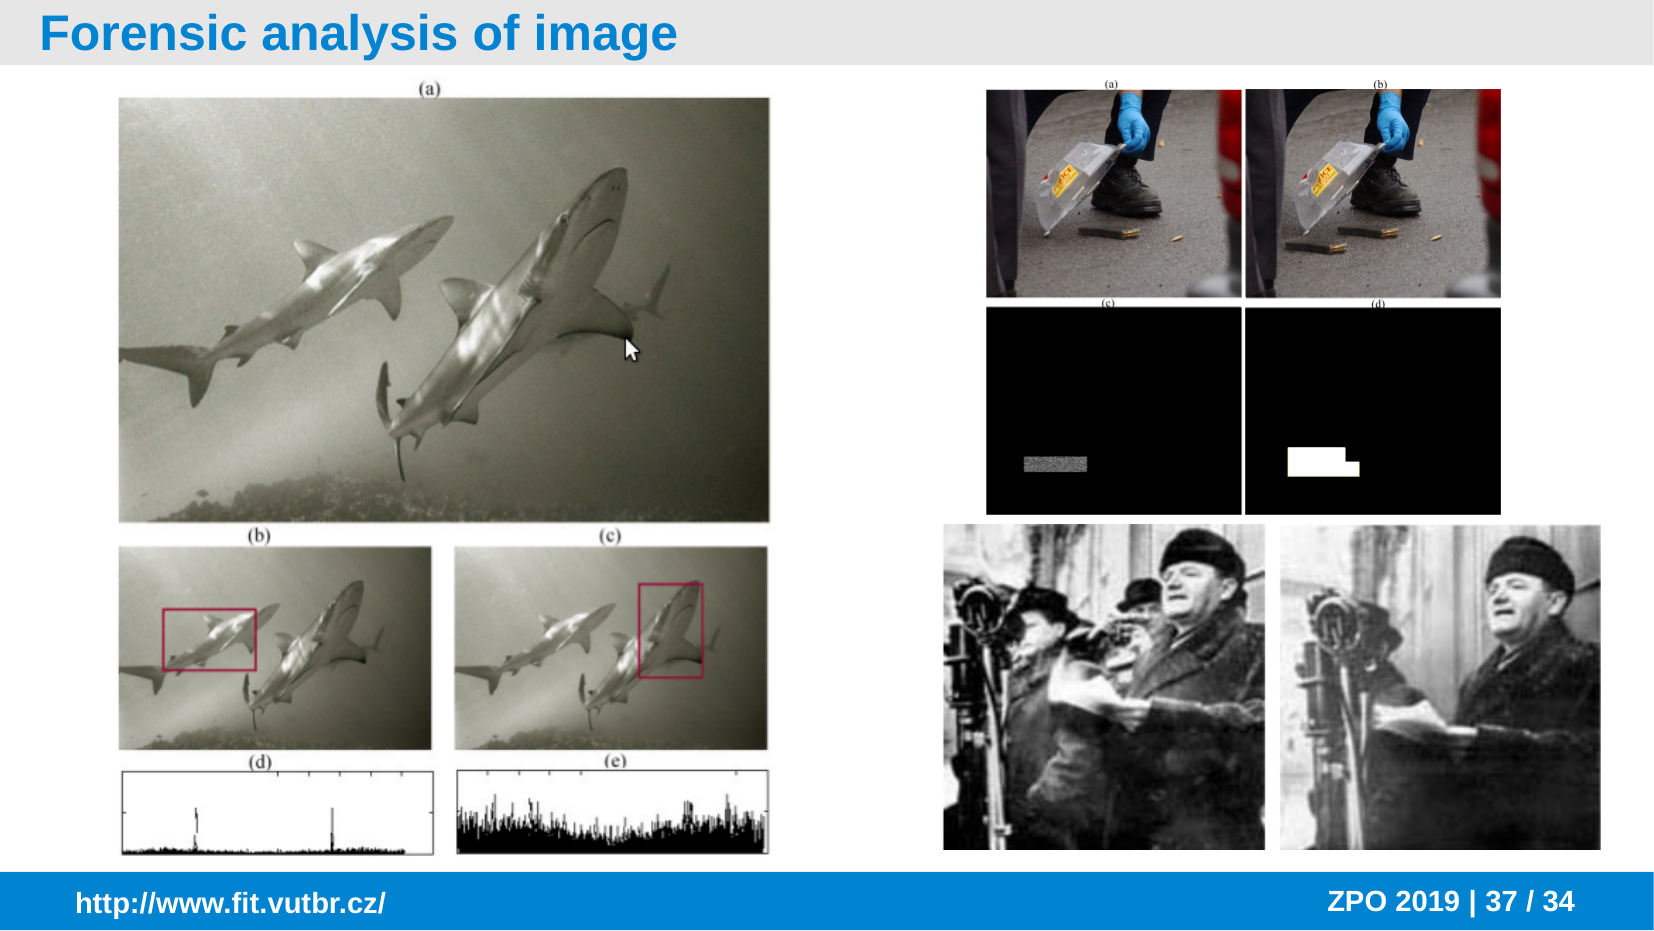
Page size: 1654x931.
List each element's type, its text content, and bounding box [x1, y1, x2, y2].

picture [937, 74, 1613, 850]
title Forensic analysis of image [39, 4, 1615, 61]
picture [112, 67, 790, 863]
